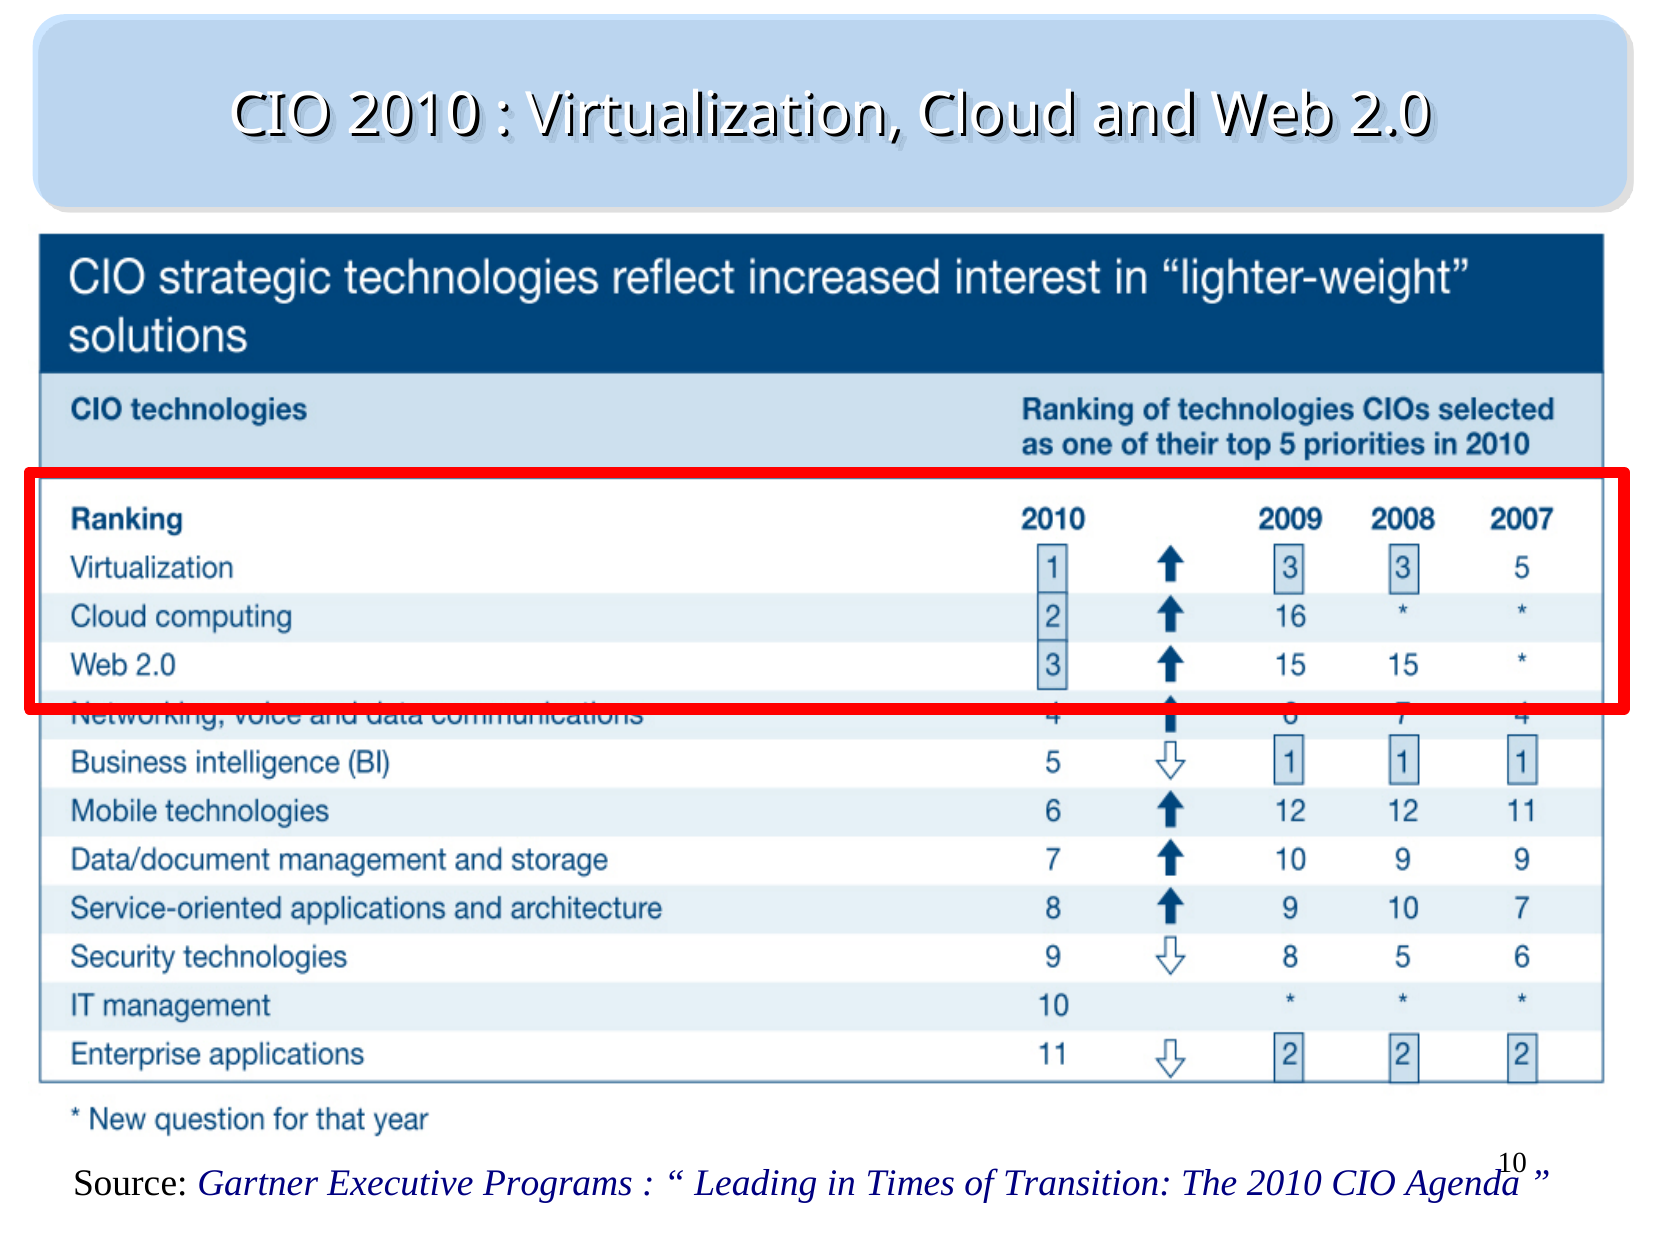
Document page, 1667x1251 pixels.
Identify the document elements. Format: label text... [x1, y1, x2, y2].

text_box CIO 2010 : Virtualization, Cloud and Web 2.0 [32, 14, 1628, 207]
picture [35, 478, 1618, 703]
text_box Source: Gartner Executive Programs : “ Leading in Times of Transition: The 2010 CIO Agenda ” [58, 1150, 1594, 1226]
picture [28, 715, 1625, 1150]
picture [28, 224, 1625, 467]
